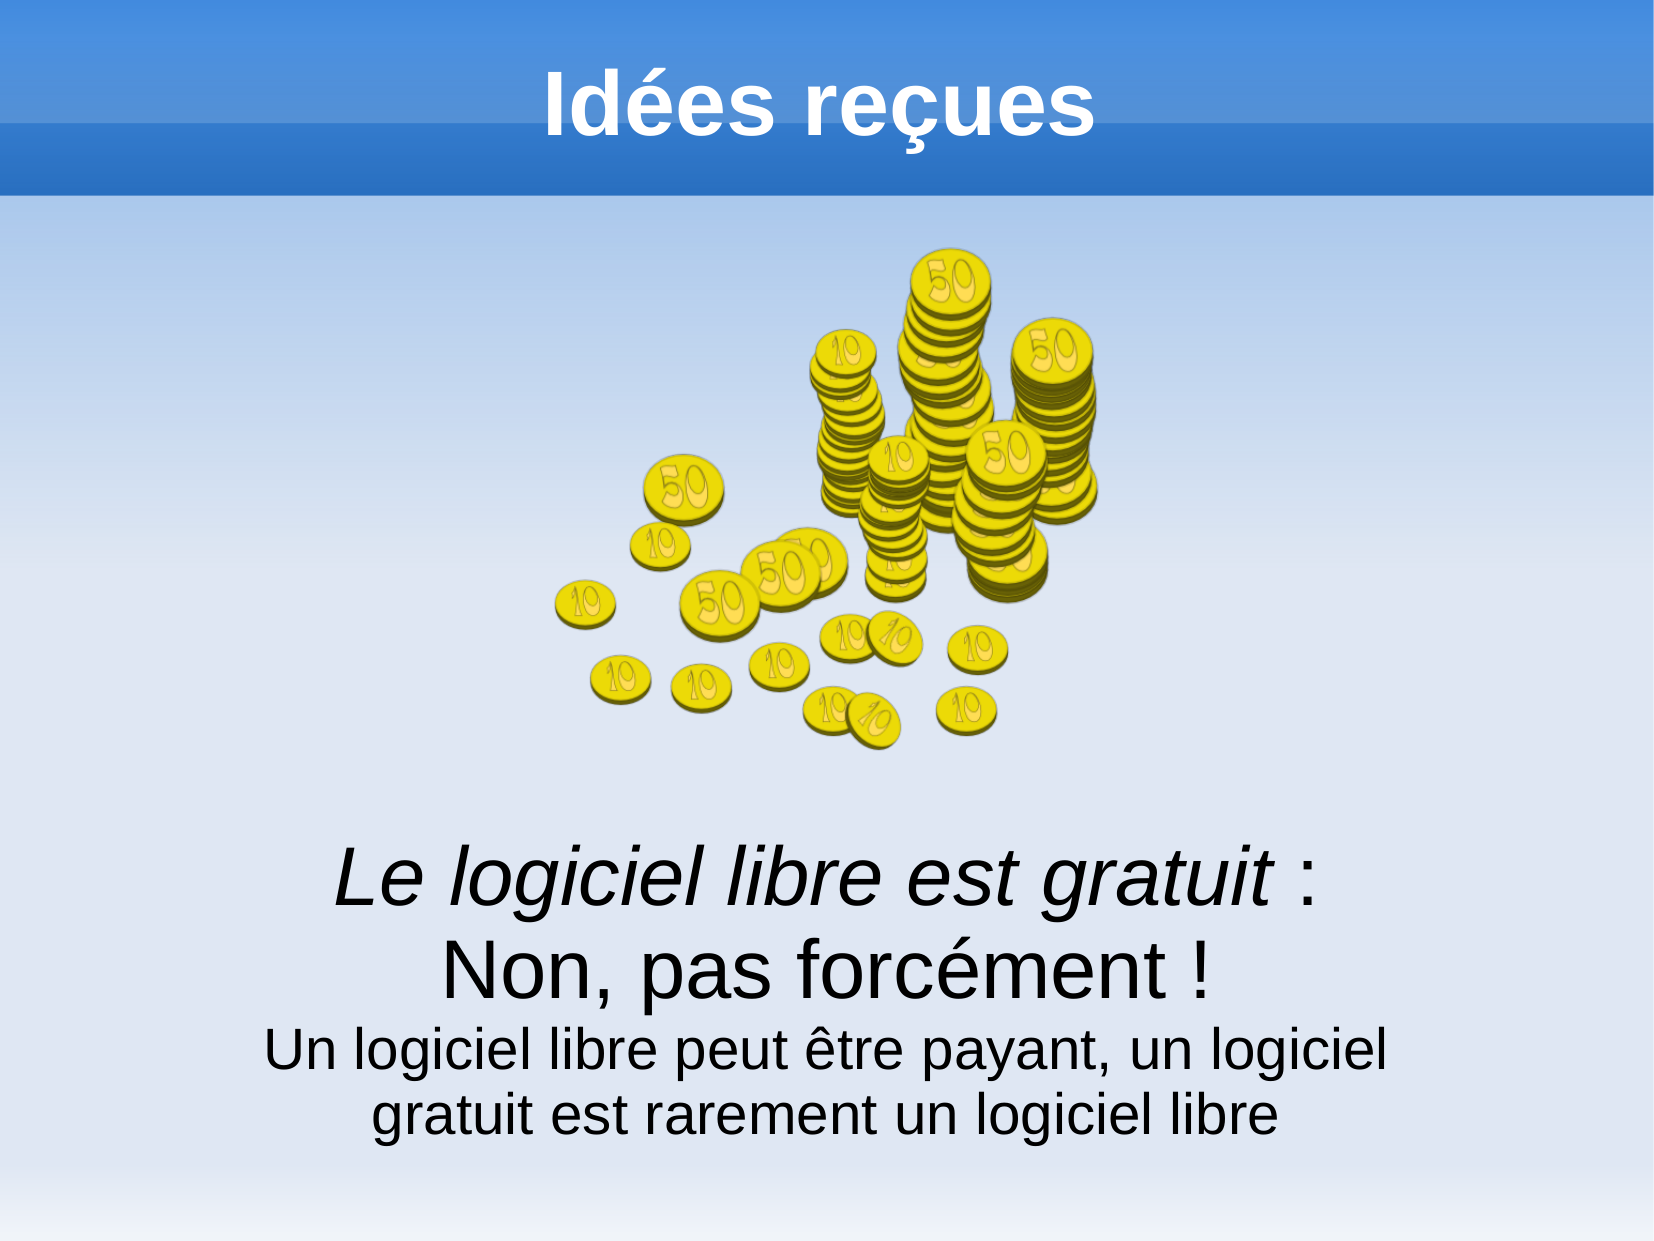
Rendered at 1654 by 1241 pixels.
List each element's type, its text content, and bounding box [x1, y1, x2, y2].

text_box Le logiciel libre est gratuit : Non, pas forcément ! Un logiciel libre peut être payant, un logiciel gratuit est rarement un logiciel libre [200, 823, 1453, 1192]
title Idées reçues [76, 0, 1565, 208]
picture [0, 0, 1654, 1241]
